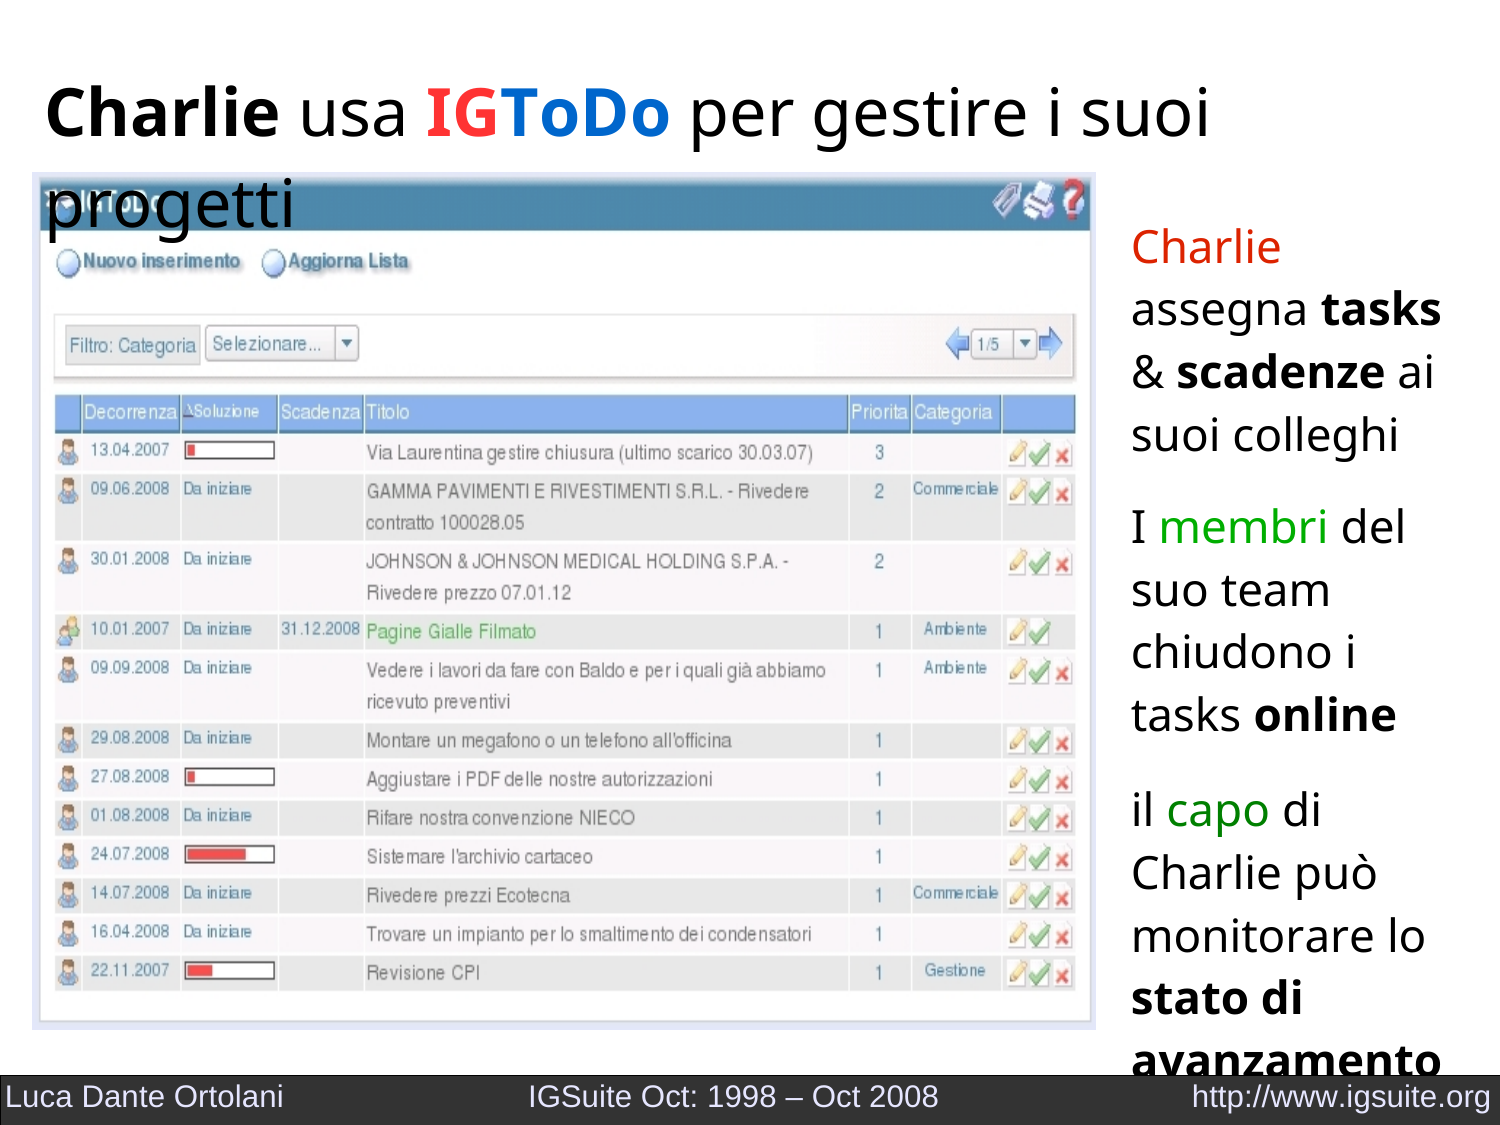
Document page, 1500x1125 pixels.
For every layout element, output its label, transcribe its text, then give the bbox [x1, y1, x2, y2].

text_box Charlie usa IGToDo per gestire i suoi progetti [29, 57, 1477, 255]
text_box Luca Dante Ortolani IGSuite Oct: 1998 – Oct 2008 http://www.igsuite.org [0, 1075, 1500, 1125]
picture [32, 255, 1096, 1030]
text_box Charlie assegna tasks & scadenze ai suoi colleghi [1116, 206, 1465, 473]
text_box il capo di Charlie può monitorare lo stato di avanzamento dei lavori [1116, 770, 1500, 1075]
text_box I membri del suo team chiudono i tasks online [1116, 486, 1471, 753]
